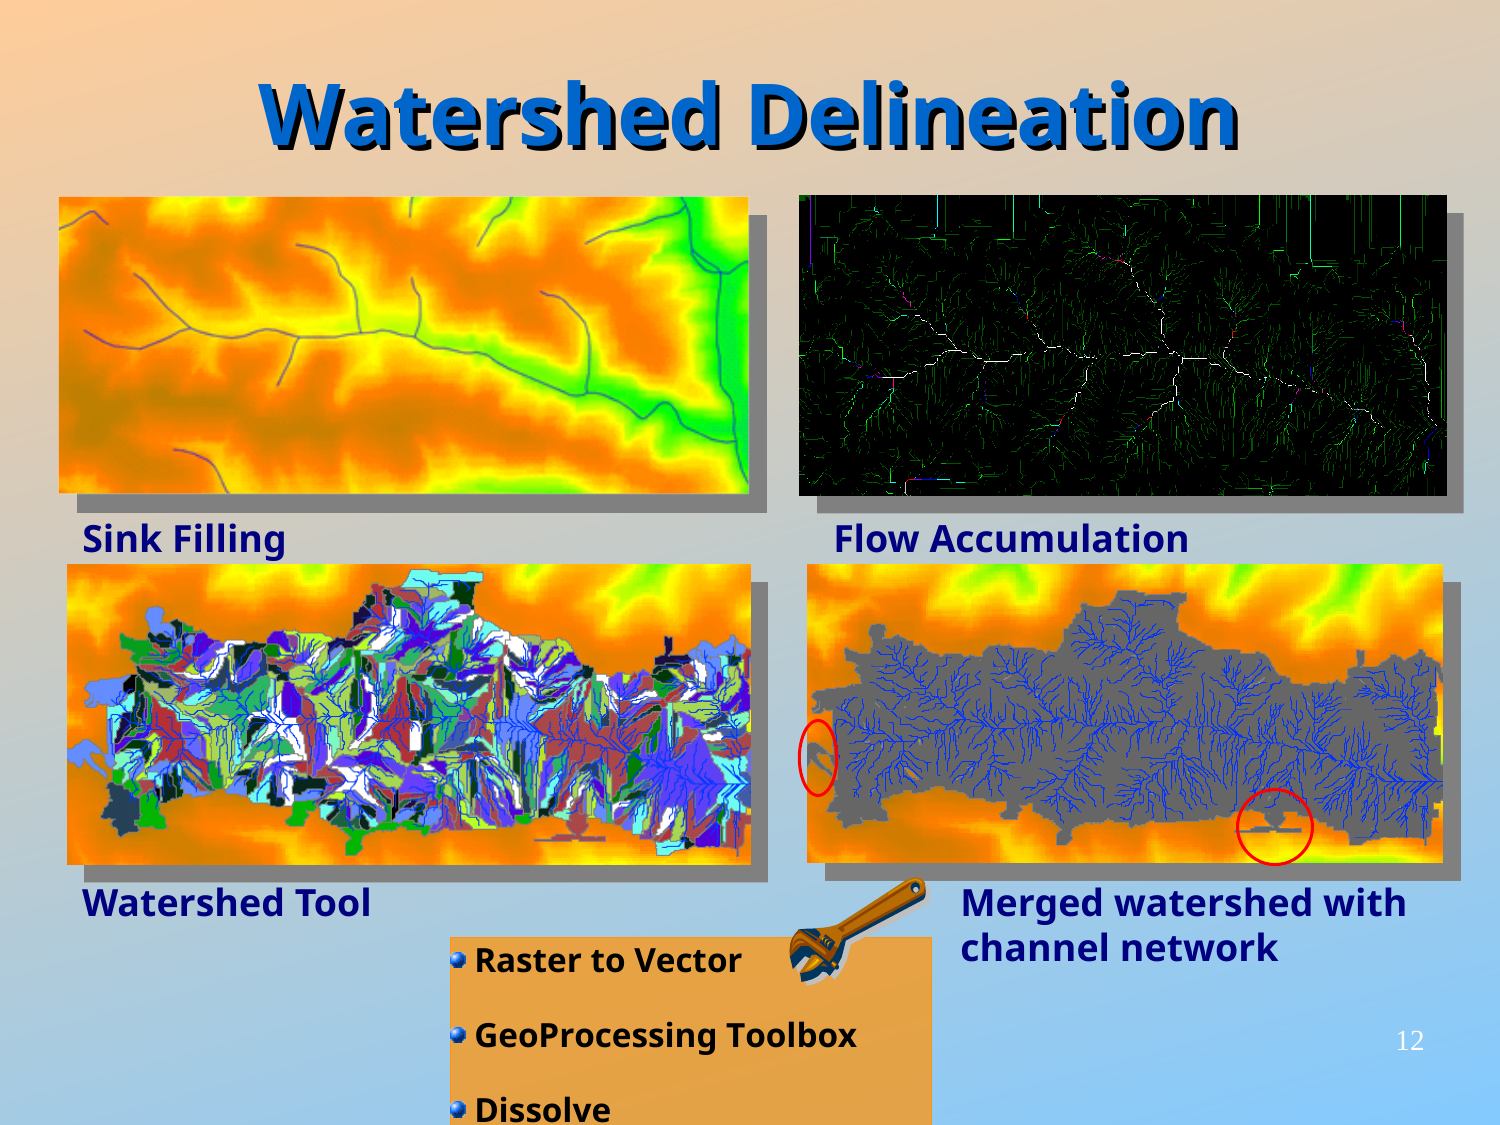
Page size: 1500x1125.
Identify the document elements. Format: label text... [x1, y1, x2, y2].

title Watershed Delineation [75, 45, 1425, 233]
text_box Watershed Tool [67, 865, 728, 932]
text_box Flow Accumulation [818, 514, 1231, 564]
picture [787, 874, 932, 987]
list Raster to Vector GeoProcessing Toolbox Dissolve [450, 937, 932, 1113]
picture [807, 723, 835, 793]
picture [67, 564, 751, 865]
picture [799, 195, 1447, 496]
text_box Merged watershed with channel network [945, 863, 1463, 977]
picture [57, 195, 751, 496]
text_box Sink Filling [67, 499, 480, 564]
picture [450, 1113, 466, 1118]
picture [1240, 792, 1310, 862]
picture [807, 564, 1443, 863]
